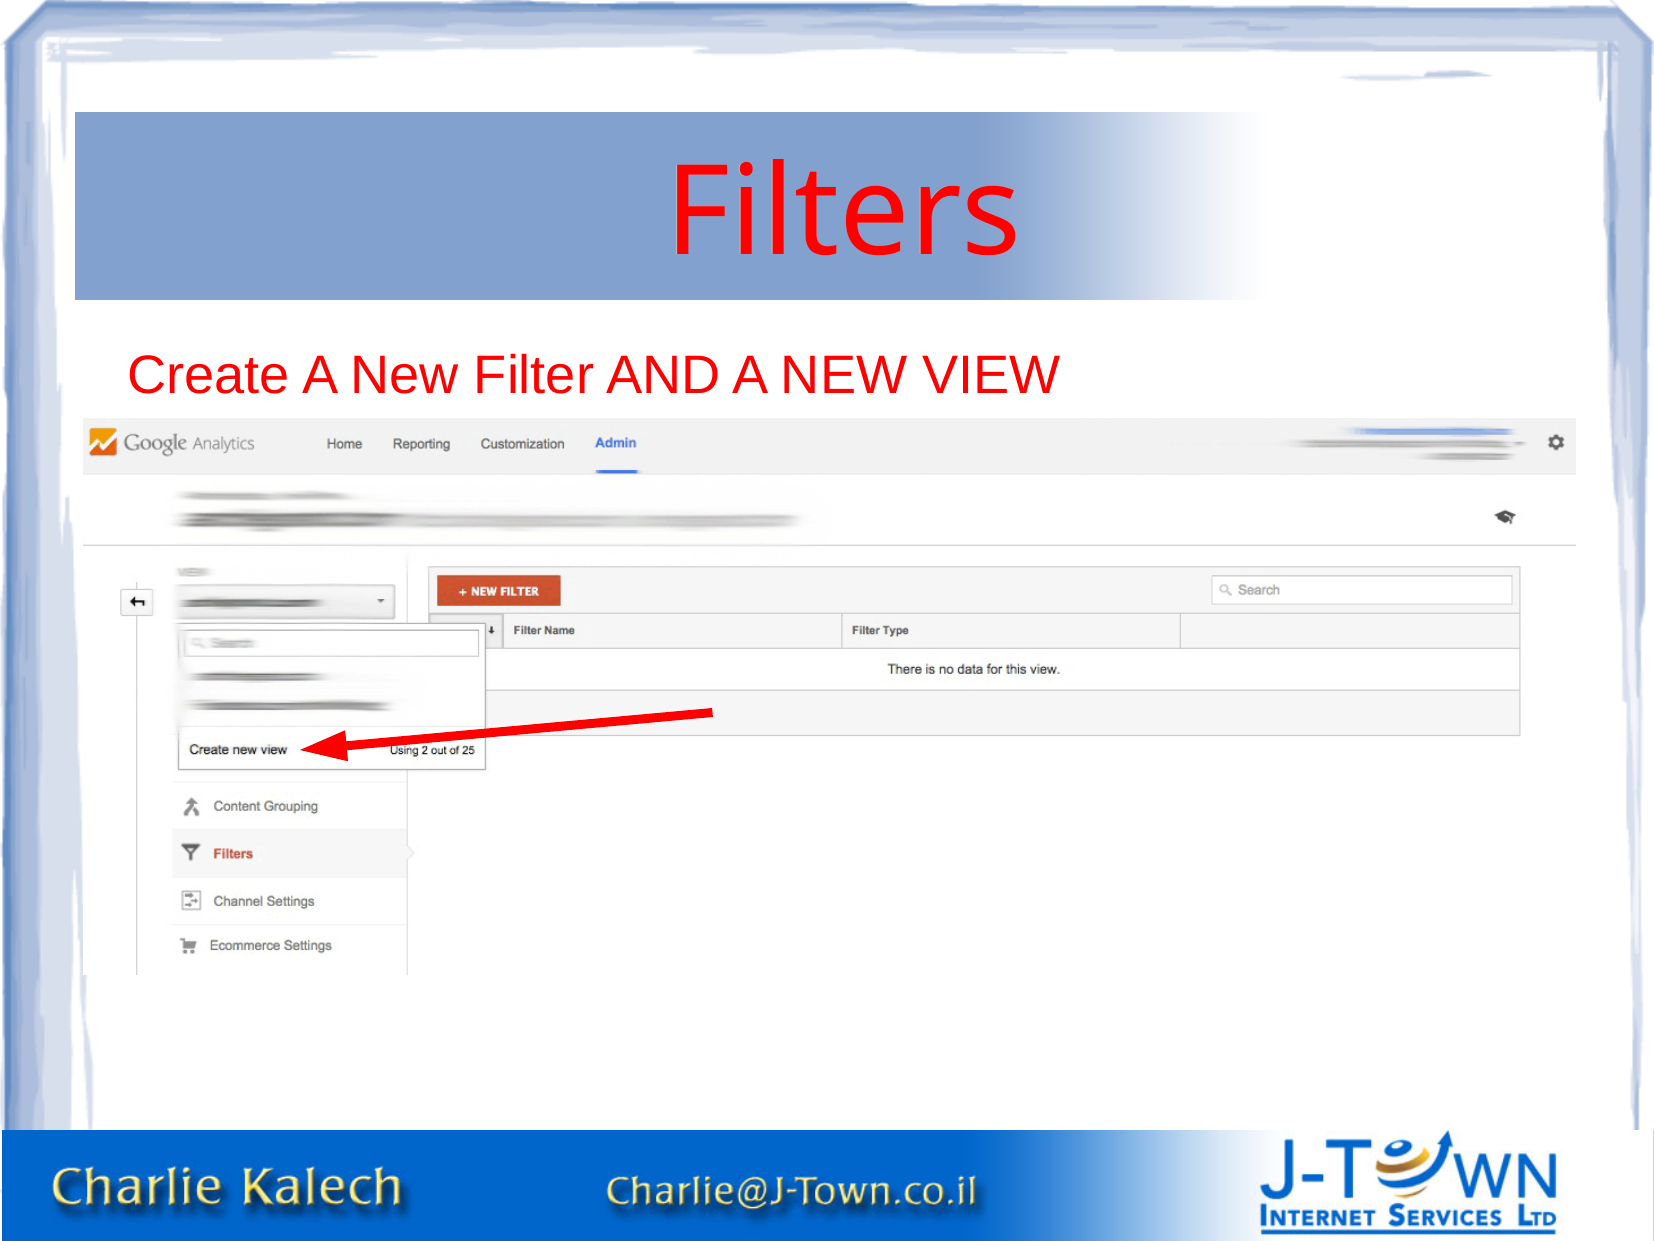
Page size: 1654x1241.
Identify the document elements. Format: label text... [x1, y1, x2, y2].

picture [0, 0, 1654, 1241]
text_box Create A New Filter AND A NEW VIEW [112, 337, 1613, 415]
